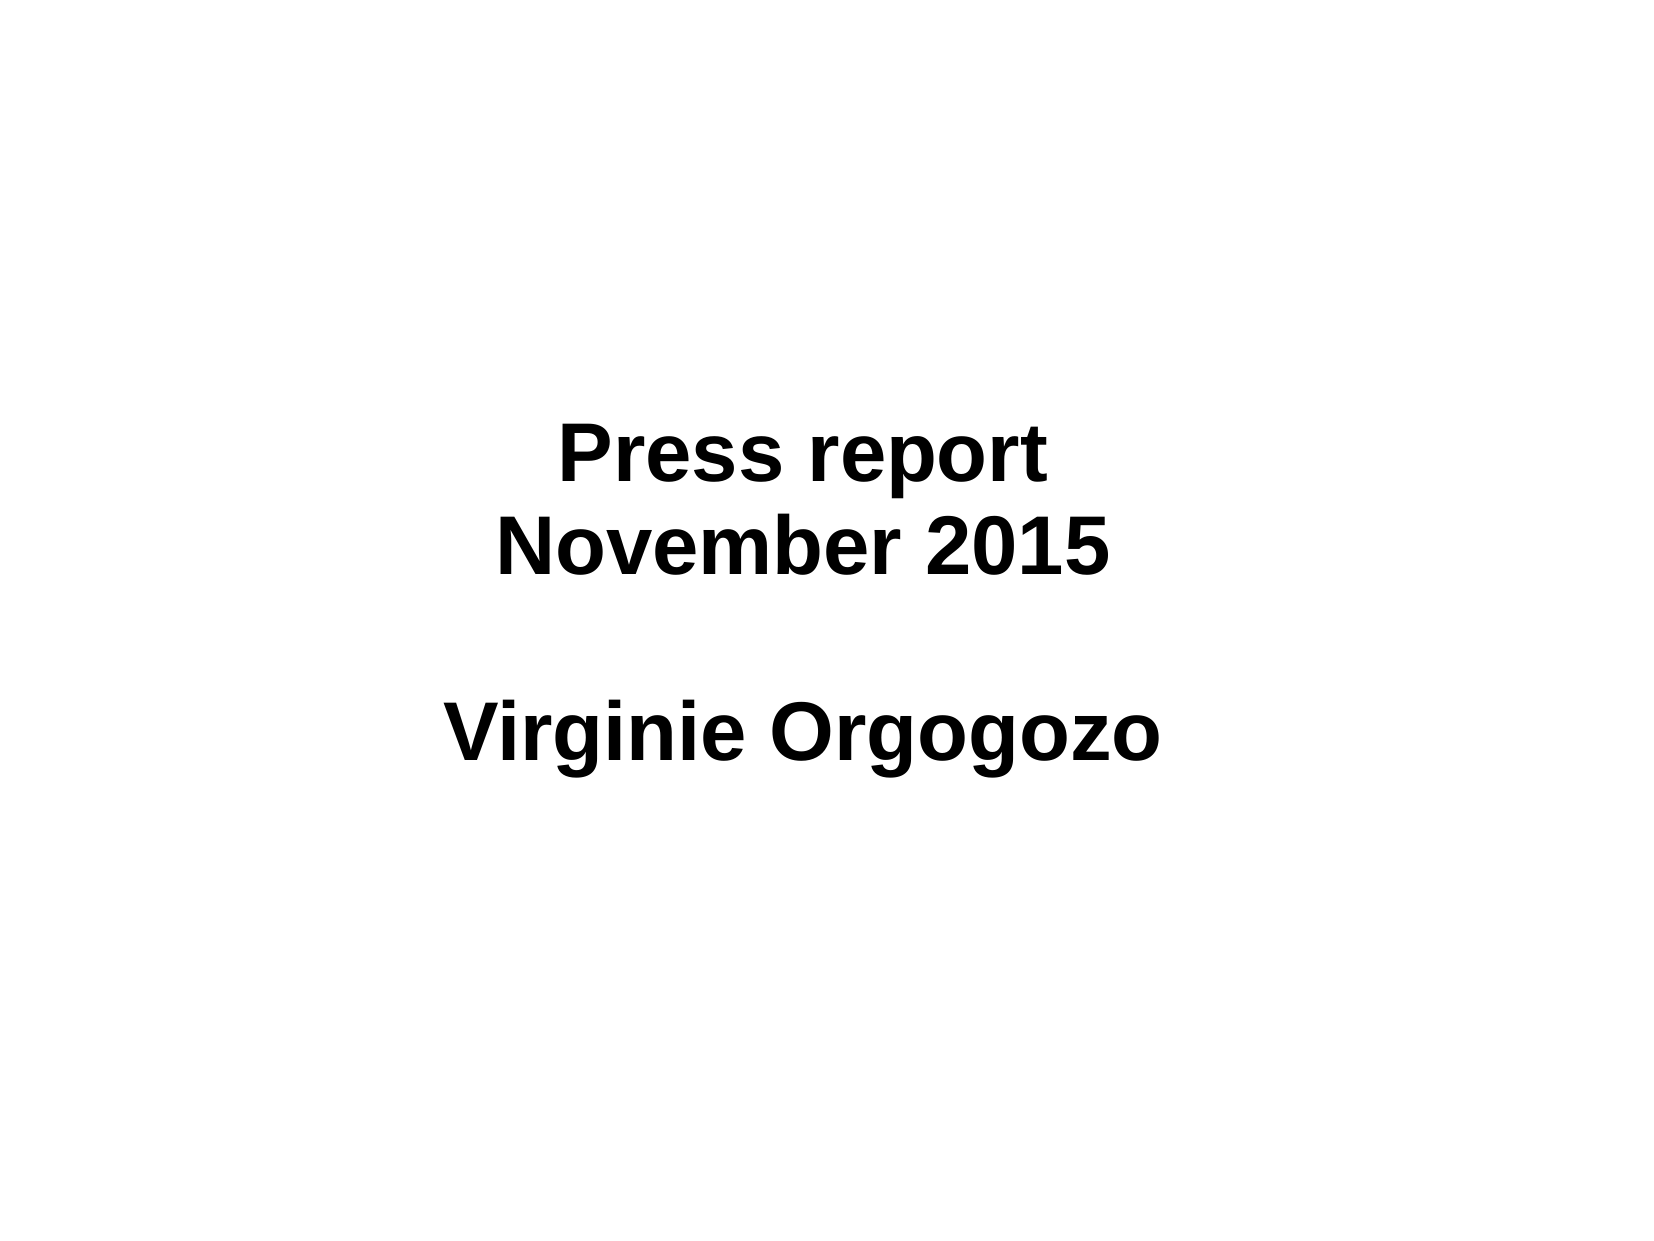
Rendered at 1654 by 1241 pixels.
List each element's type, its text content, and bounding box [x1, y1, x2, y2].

text_box Press report November 2015 Virginie Orgogozo [428, 398, 1178, 787]
